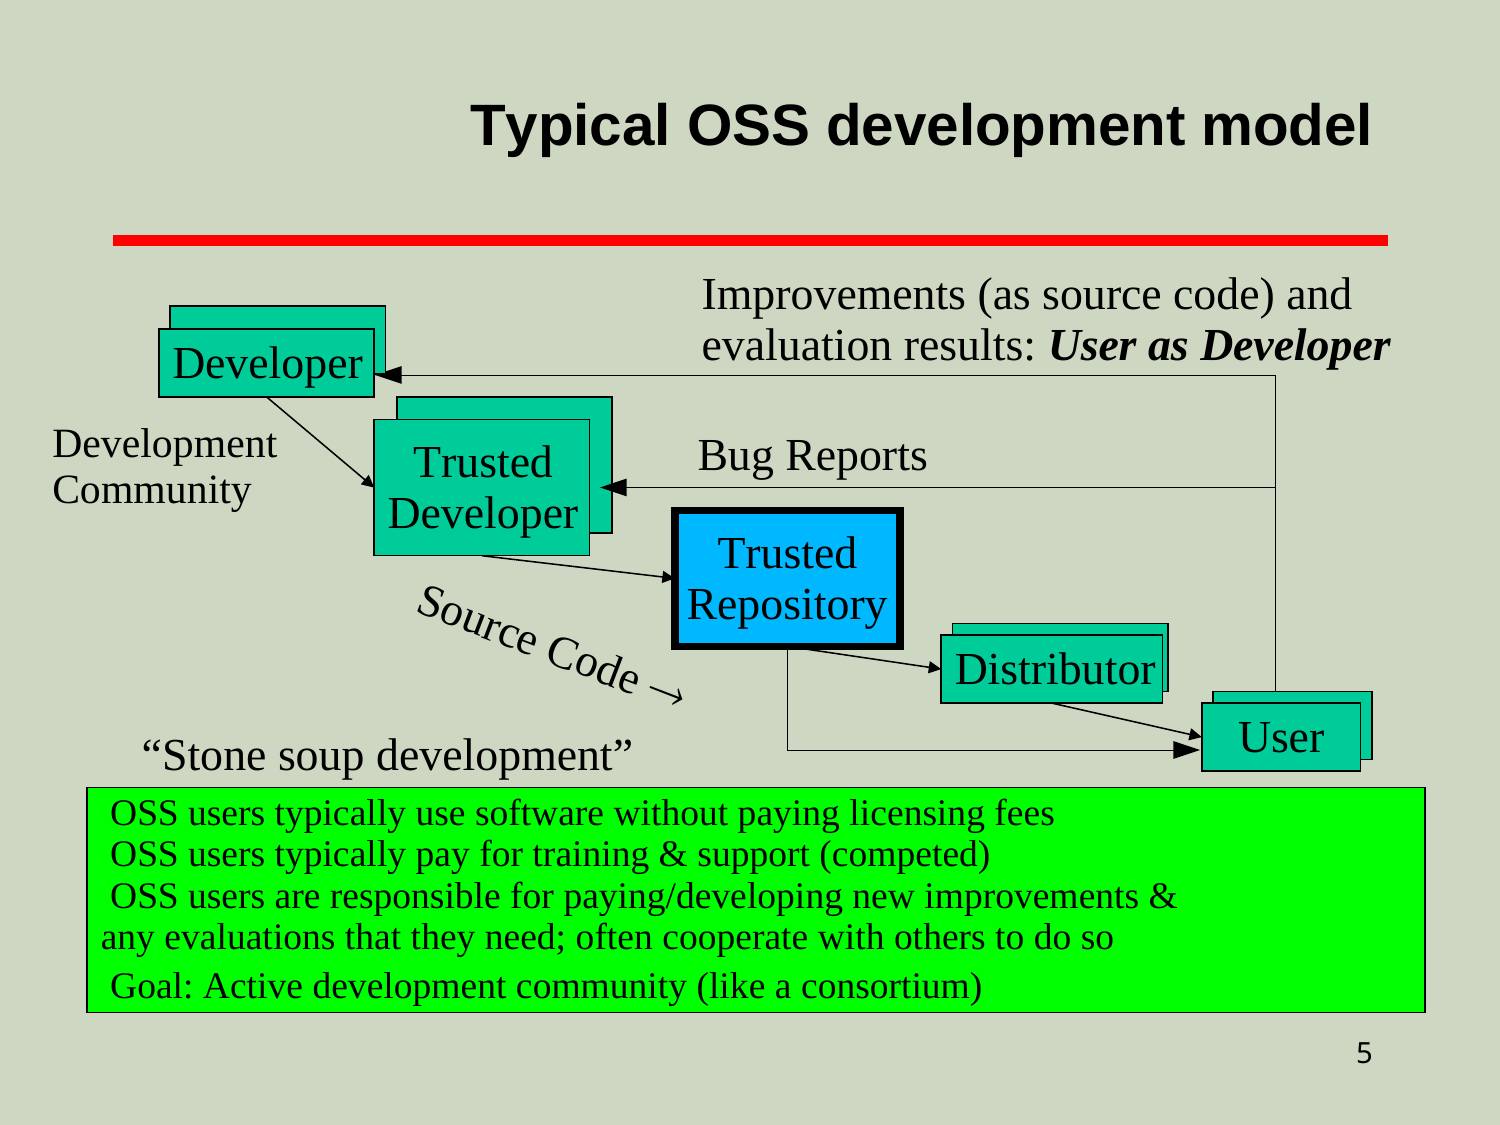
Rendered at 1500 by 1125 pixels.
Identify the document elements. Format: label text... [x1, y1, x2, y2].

text_box Trusted Repository [674, 510, 901, 647]
text_box Bug Reports [683, 423, 942, 487]
text_box Development Community [37, 412, 293, 521]
text_box Distributor [941, 635, 1163, 704]
text_box Improvements (as source code) and evaluation results: User as Developer [687, 262, 1426, 378]
text_box Trusted Developer [374, 419, 590, 556]
text_box “Stone soup development” [128, 723, 648, 788]
title Typical OSS development model [74, 85, 1388, 224]
text_box OSS users typically use software without paying licensing fees OSS users typically pay for training & support (competed) OSS users are responsible for paying/developing new improvements & any evaluations that they need; often cooperate with others to do so Goal: Active development community (like a consortium) [87, 787, 1425, 1013]
text_box [396, 396, 613, 483]
text_box [590, 492, 613, 534]
text_box User [1201, 703, 1361, 772]
text_box Developer [158, 328, 375, 397]
text_box Source Code  [395, 562, 710, 734]
